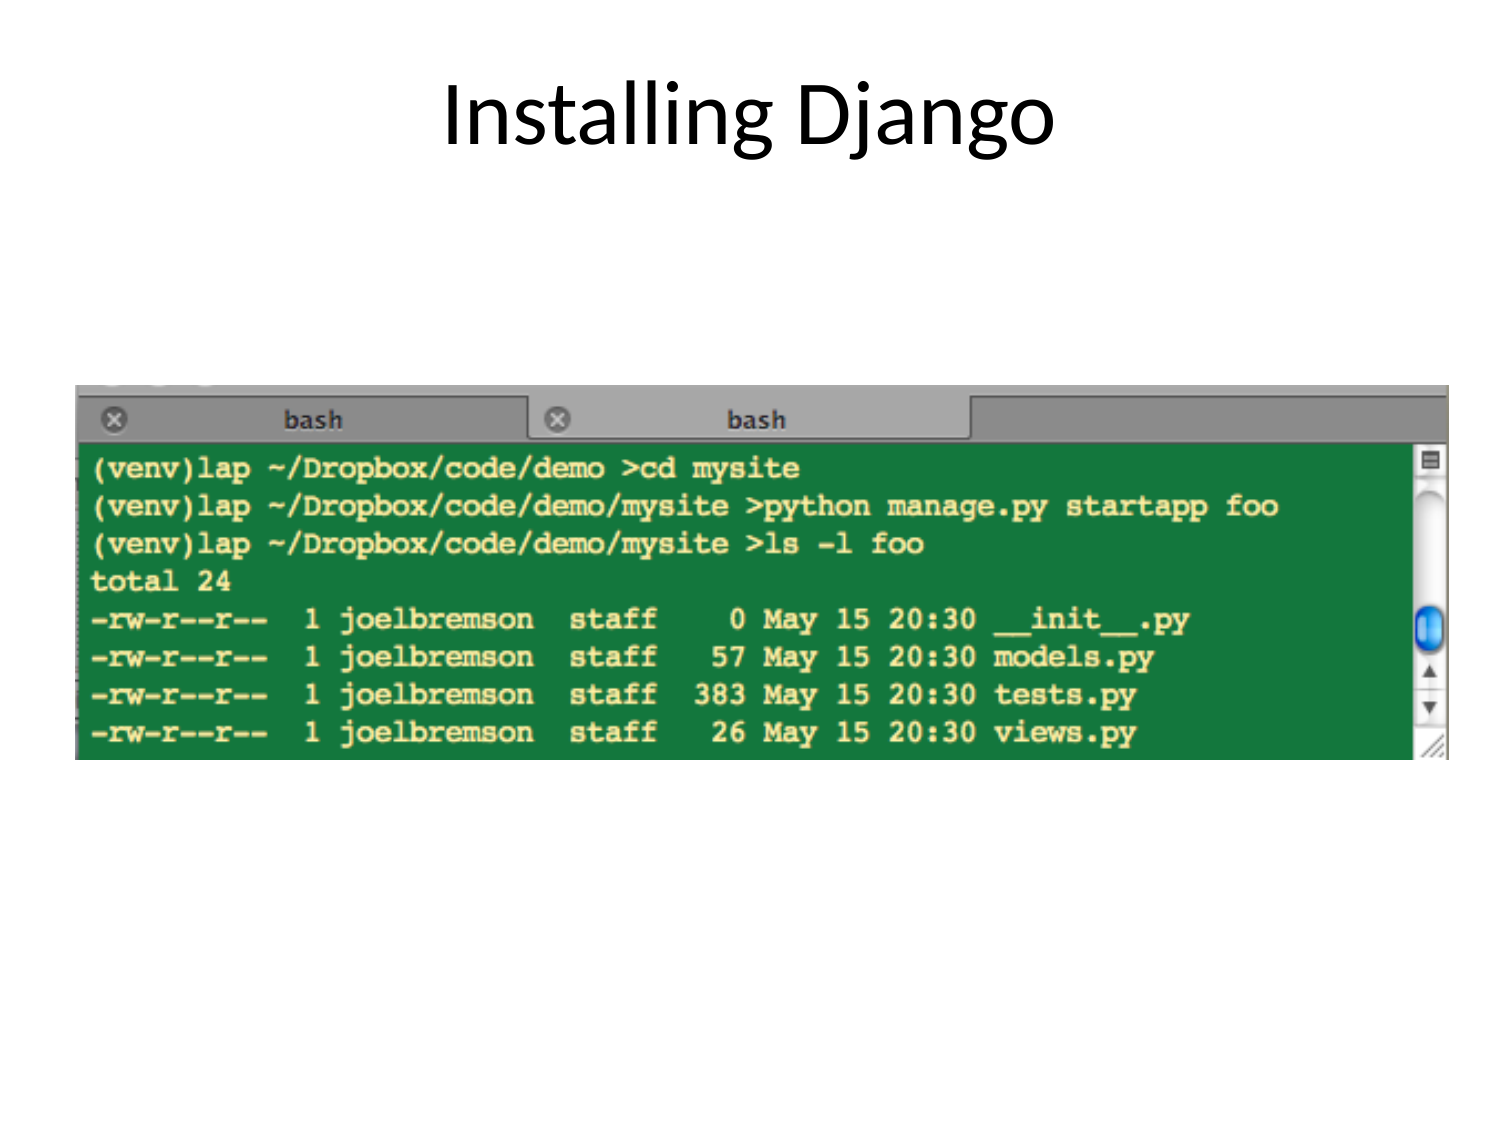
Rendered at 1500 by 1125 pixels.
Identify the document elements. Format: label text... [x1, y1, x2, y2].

title Installing Django [75, 45, 1425, 233]
picture [75, 385, 1449, 760]
